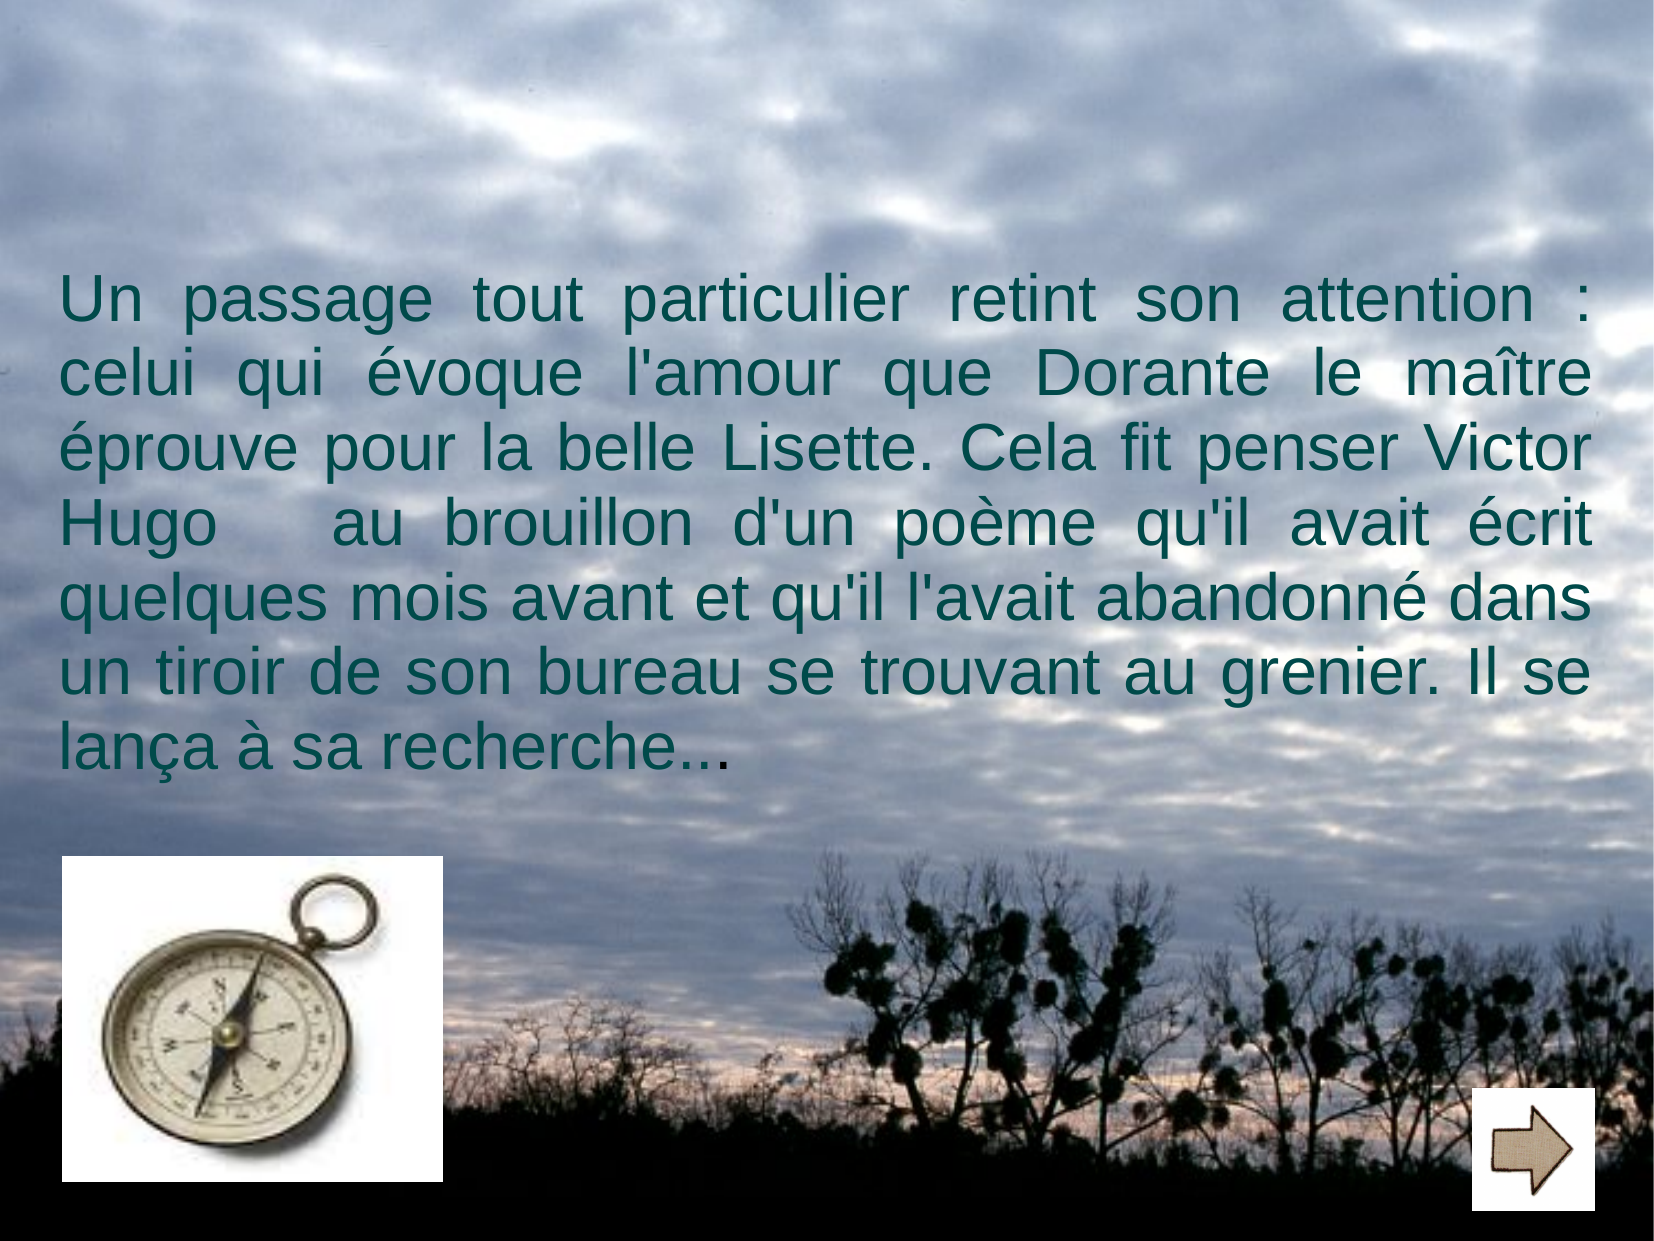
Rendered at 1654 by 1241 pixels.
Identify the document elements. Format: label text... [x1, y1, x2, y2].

subtitle Un passage tout particulier retint son attention : celui qui évoque l'amour que Dorante le maître éprouve pour la belle Lisette. Cela fit penser Victor Hugo au brouillon d'un poème qu'il avait écrit quelques mois avant et qu'il l'avait abandonné dans un tiroir de son bureau se trouvant au grenier. Il se lança à sa recherche... [59, 0, 1595, 1045]
picture [0, 0, 1654, 1241]
